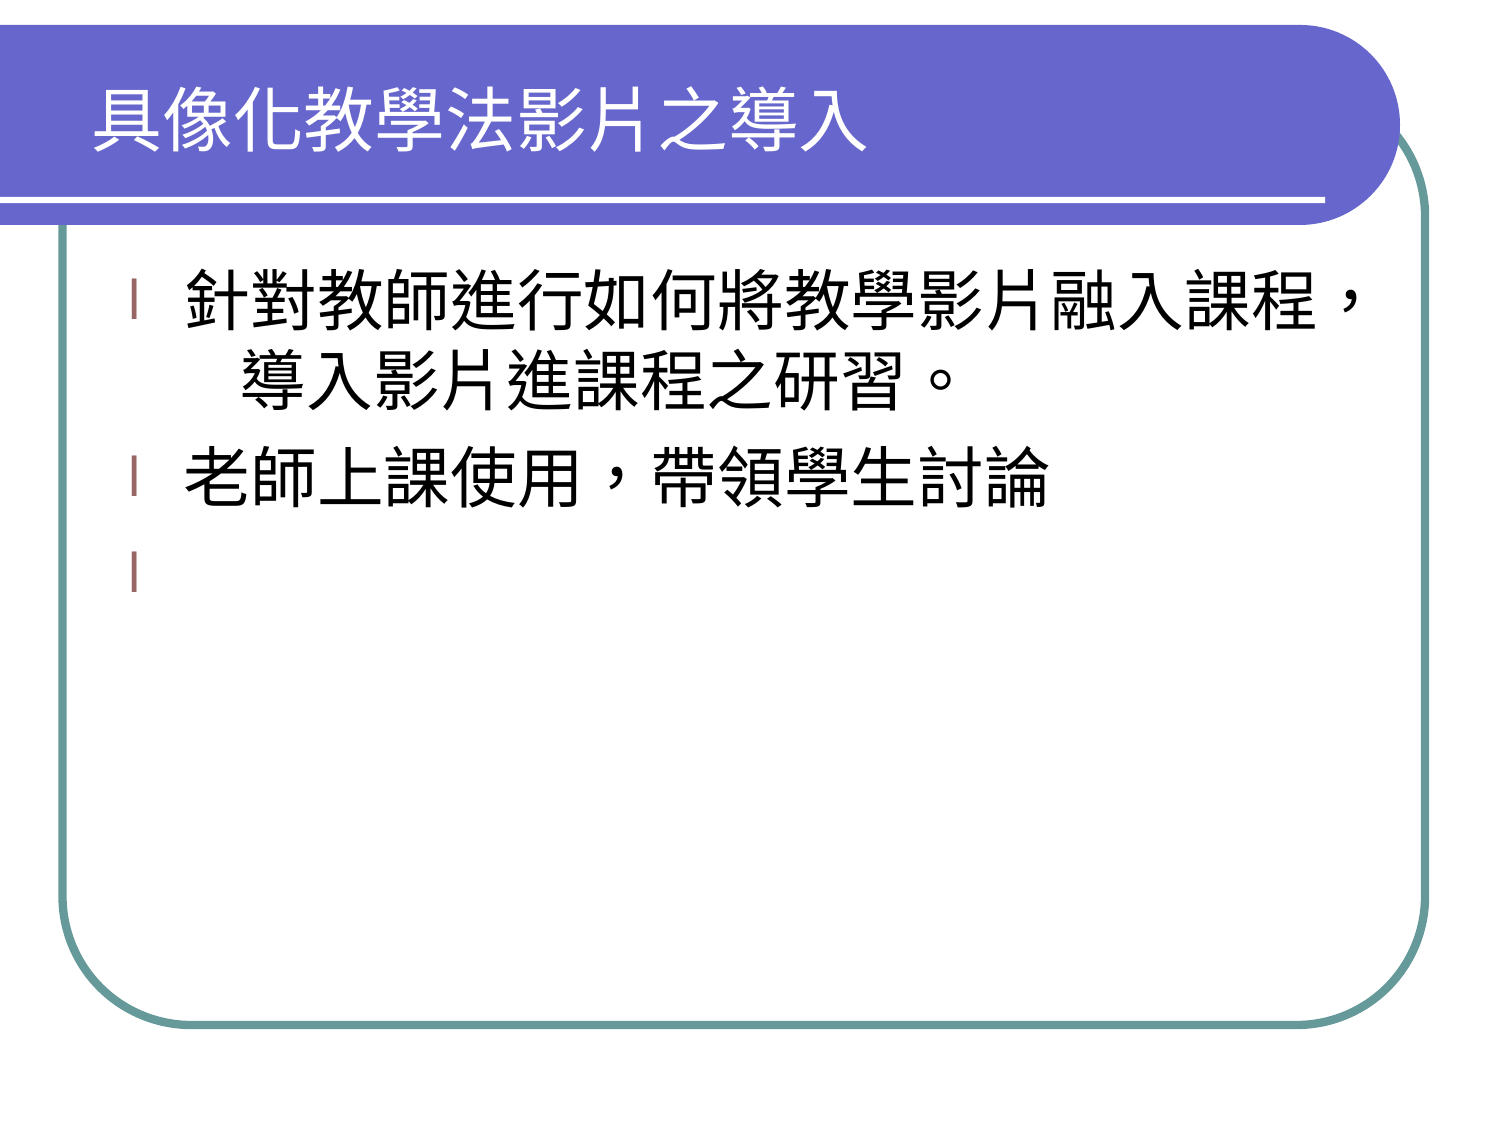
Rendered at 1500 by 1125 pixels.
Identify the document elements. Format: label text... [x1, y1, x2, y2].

title 具像化教學法影片之導入 [76, 66, 1427, 171]
list 針對教師進行如何將教學影片融入課程，導入影片進課程之研習。 老師上課使用，帶領學生討論 [112, 251, 1372, 965]
